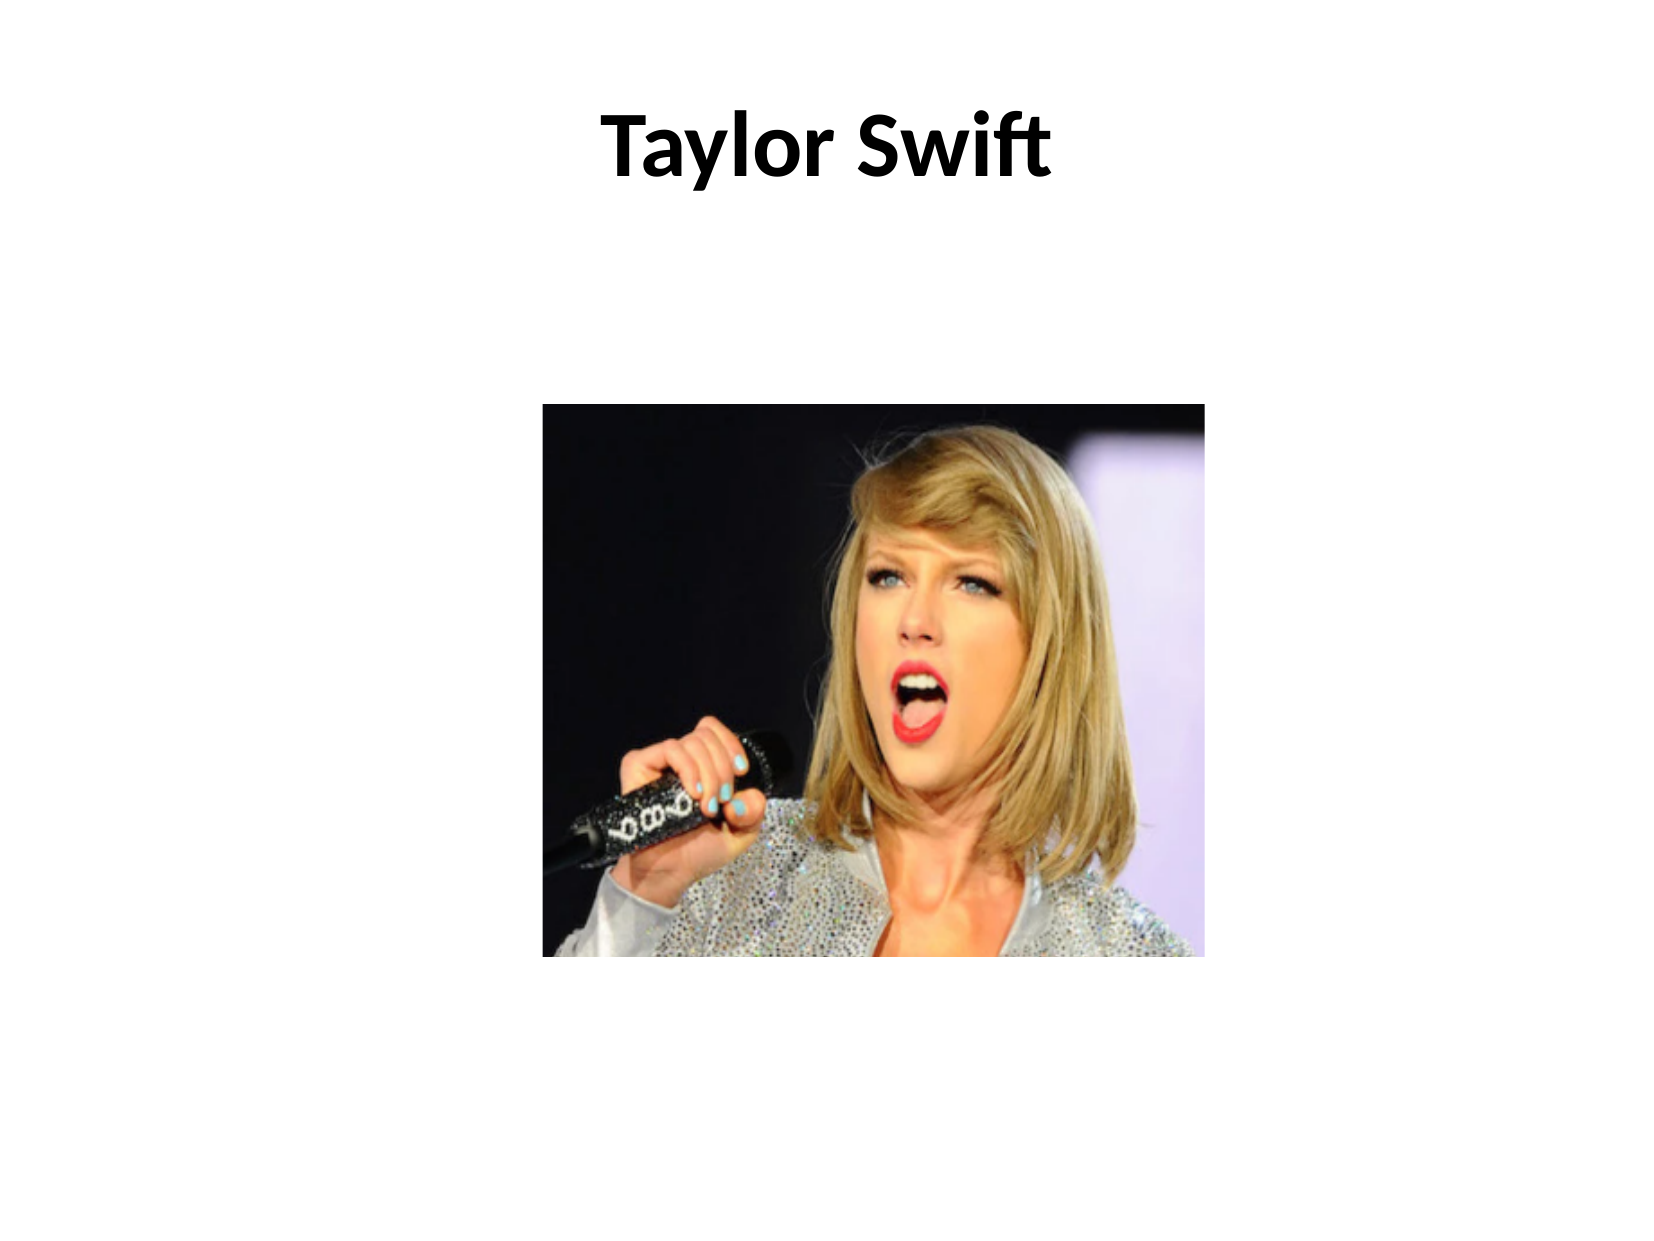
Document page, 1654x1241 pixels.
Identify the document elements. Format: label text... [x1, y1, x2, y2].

title Taylor Swift [82, 49, 1571, 257]
picture [542, 404, 1205, 957]
